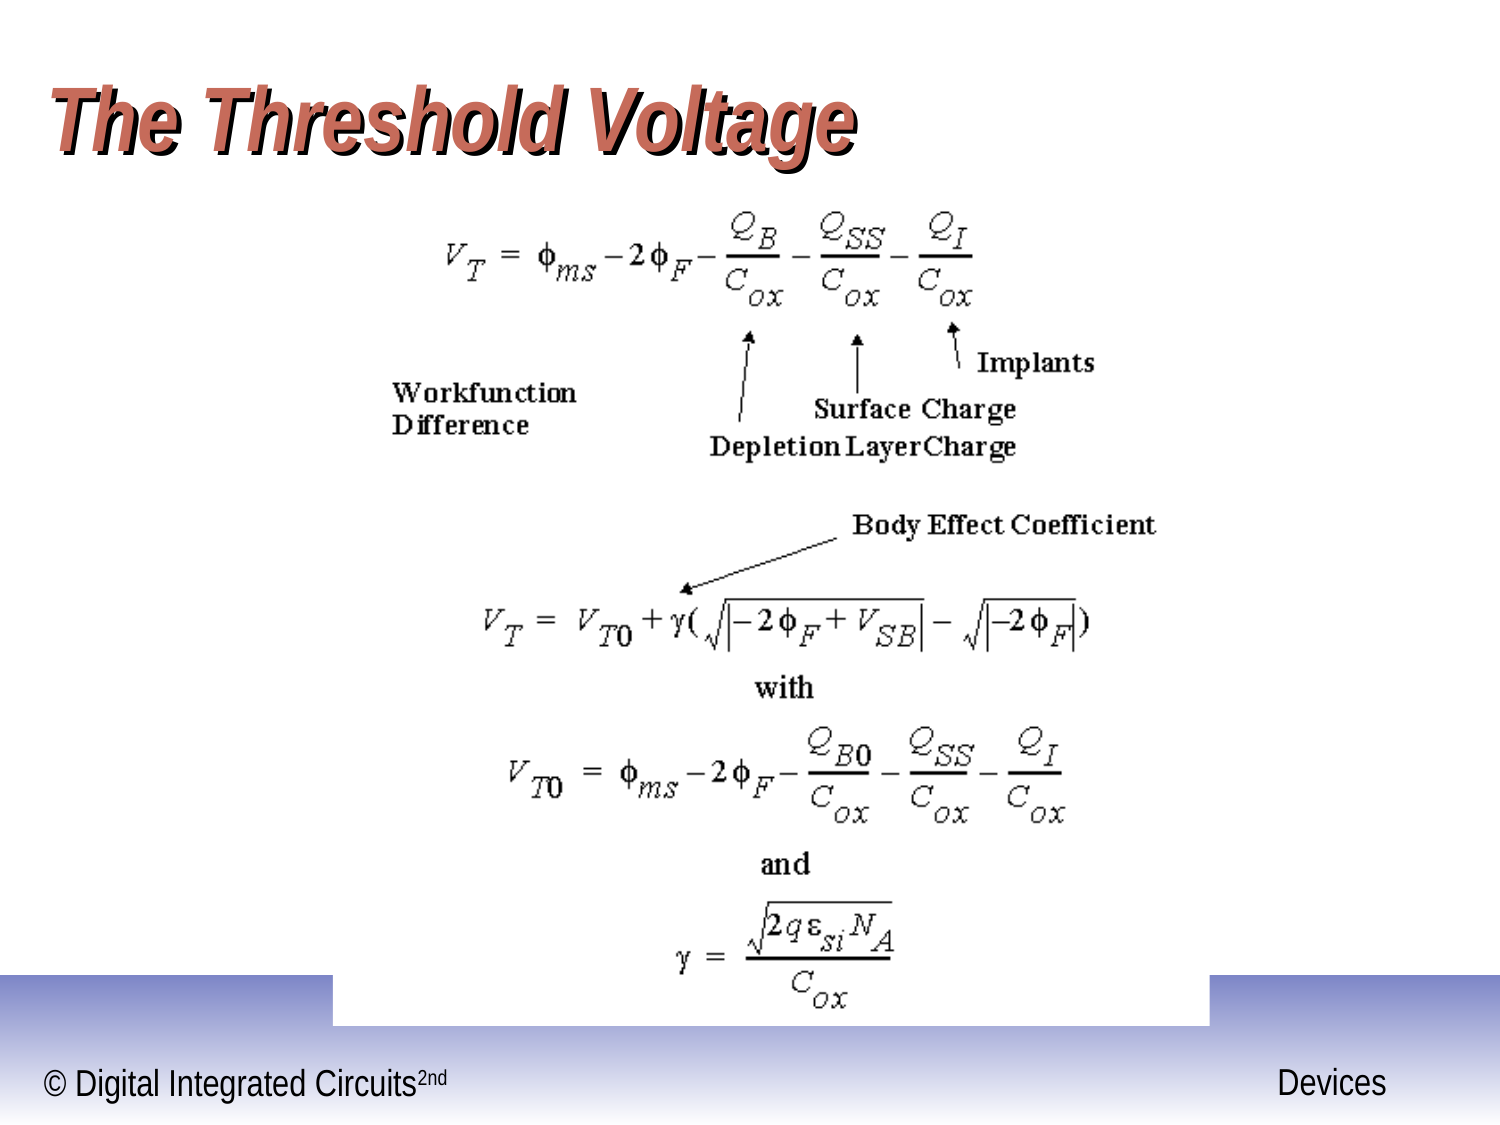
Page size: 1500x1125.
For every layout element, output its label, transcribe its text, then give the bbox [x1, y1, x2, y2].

title The Threshold Voltage [31, 27, 1457, 178]
picture [332, 201, 1210, 1026]
